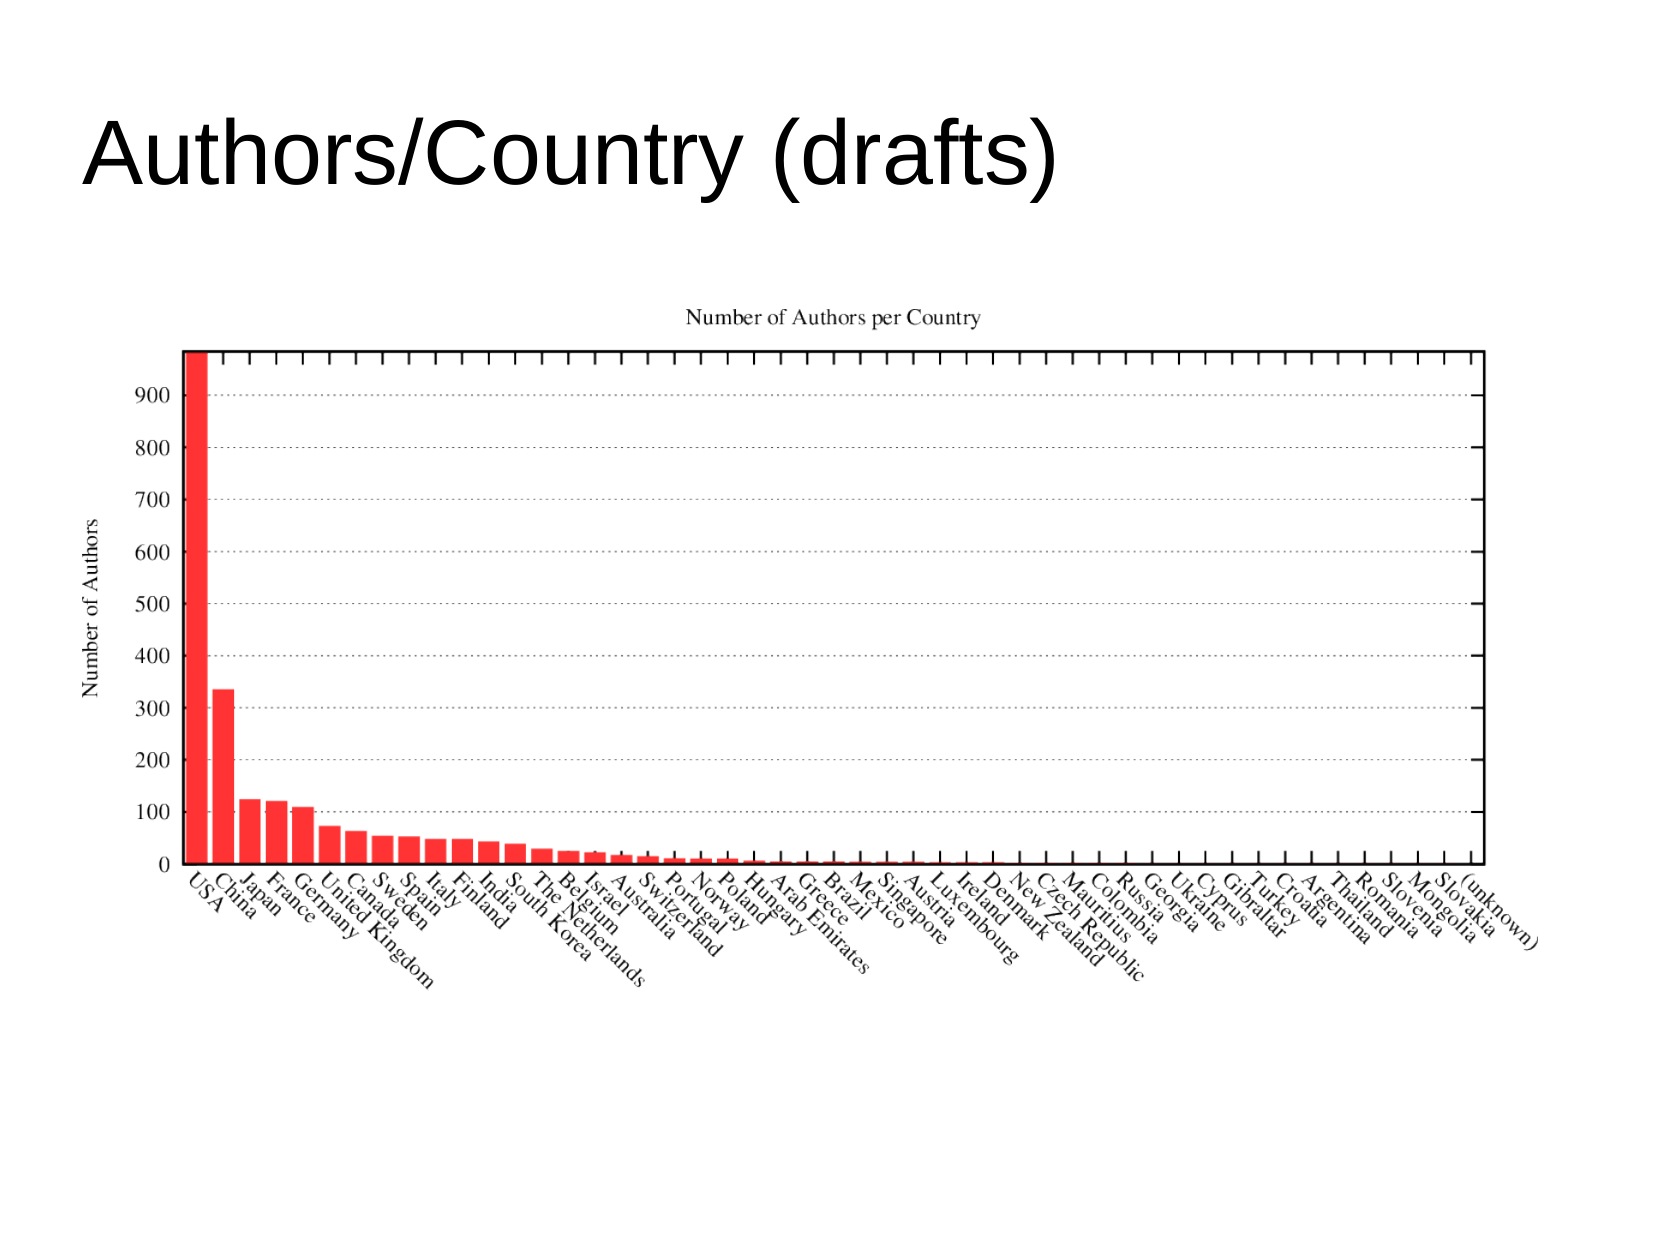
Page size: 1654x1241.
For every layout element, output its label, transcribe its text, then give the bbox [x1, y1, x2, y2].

picture [82, 309, 1538, 991]
title Authors/Country (drafts) [82, 49, 1571, 257]
